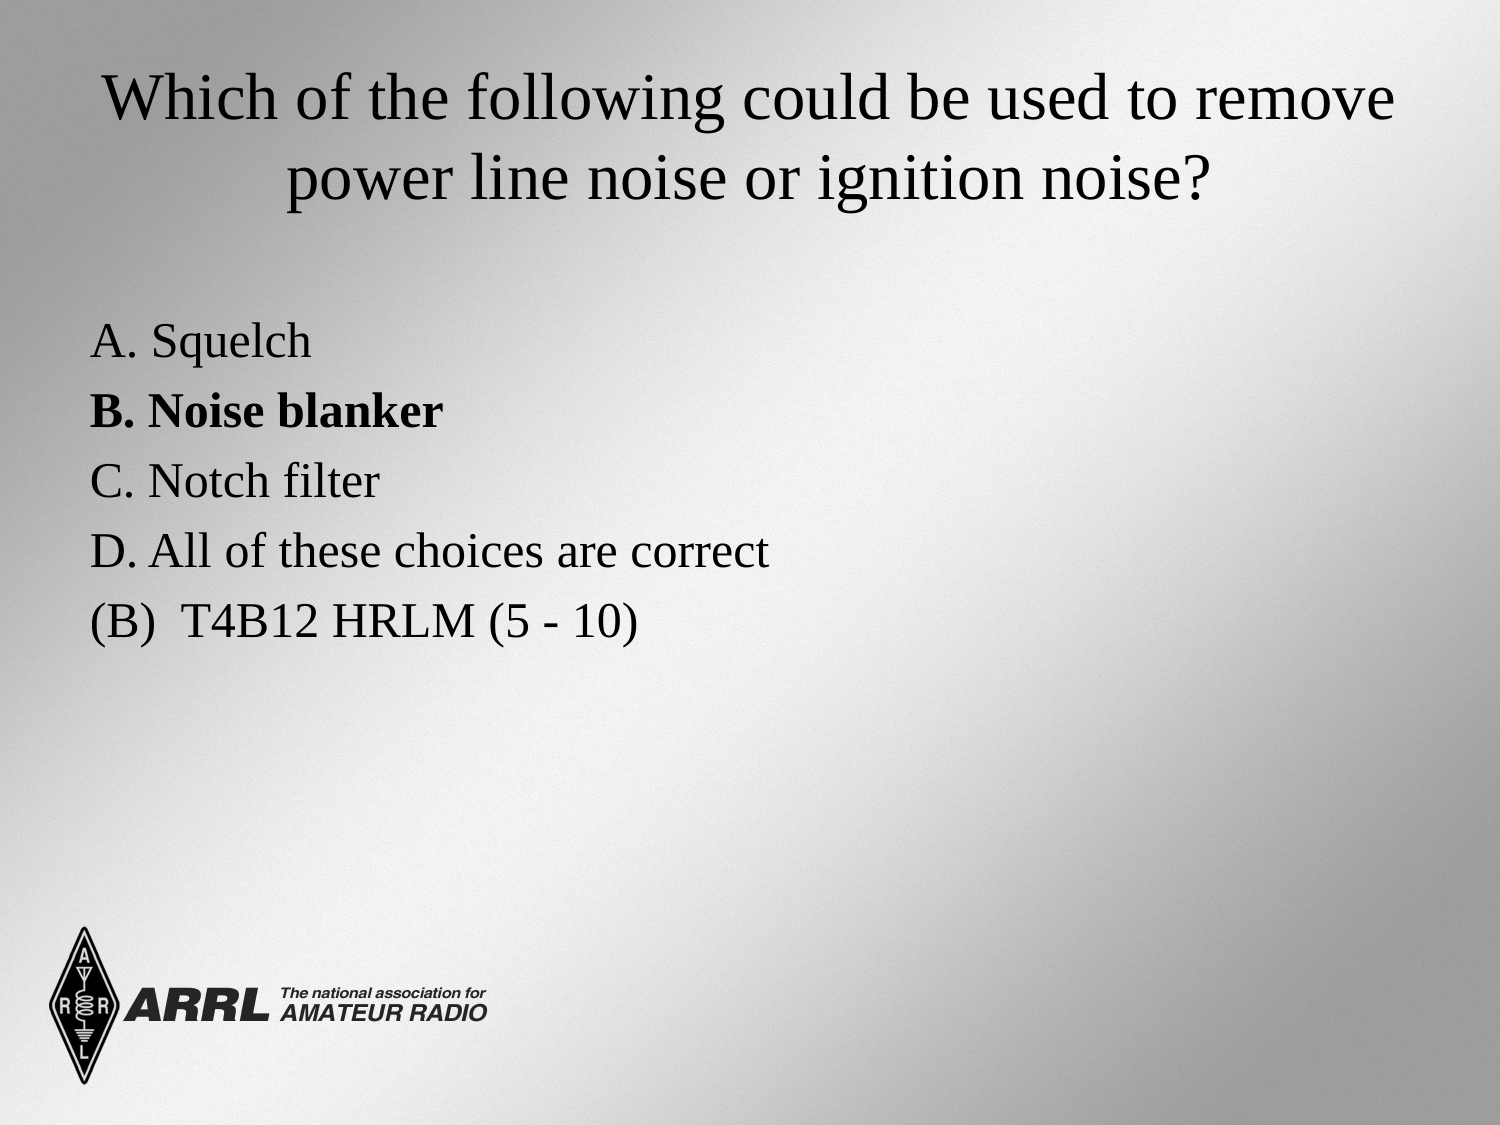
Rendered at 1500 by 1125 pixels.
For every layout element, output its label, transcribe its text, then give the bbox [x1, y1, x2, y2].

title Which of the following could be used to remove power line noise or ignition noise? [75, 45, 1425, 233]
list A. Squelch B. Noise blanker C. Notch filter D. All of these choices are correct (B) T4B12 HRLM (5 - 10) [75, 299, 1425, 1005]
picture [0, 0, 1500, 1125]
